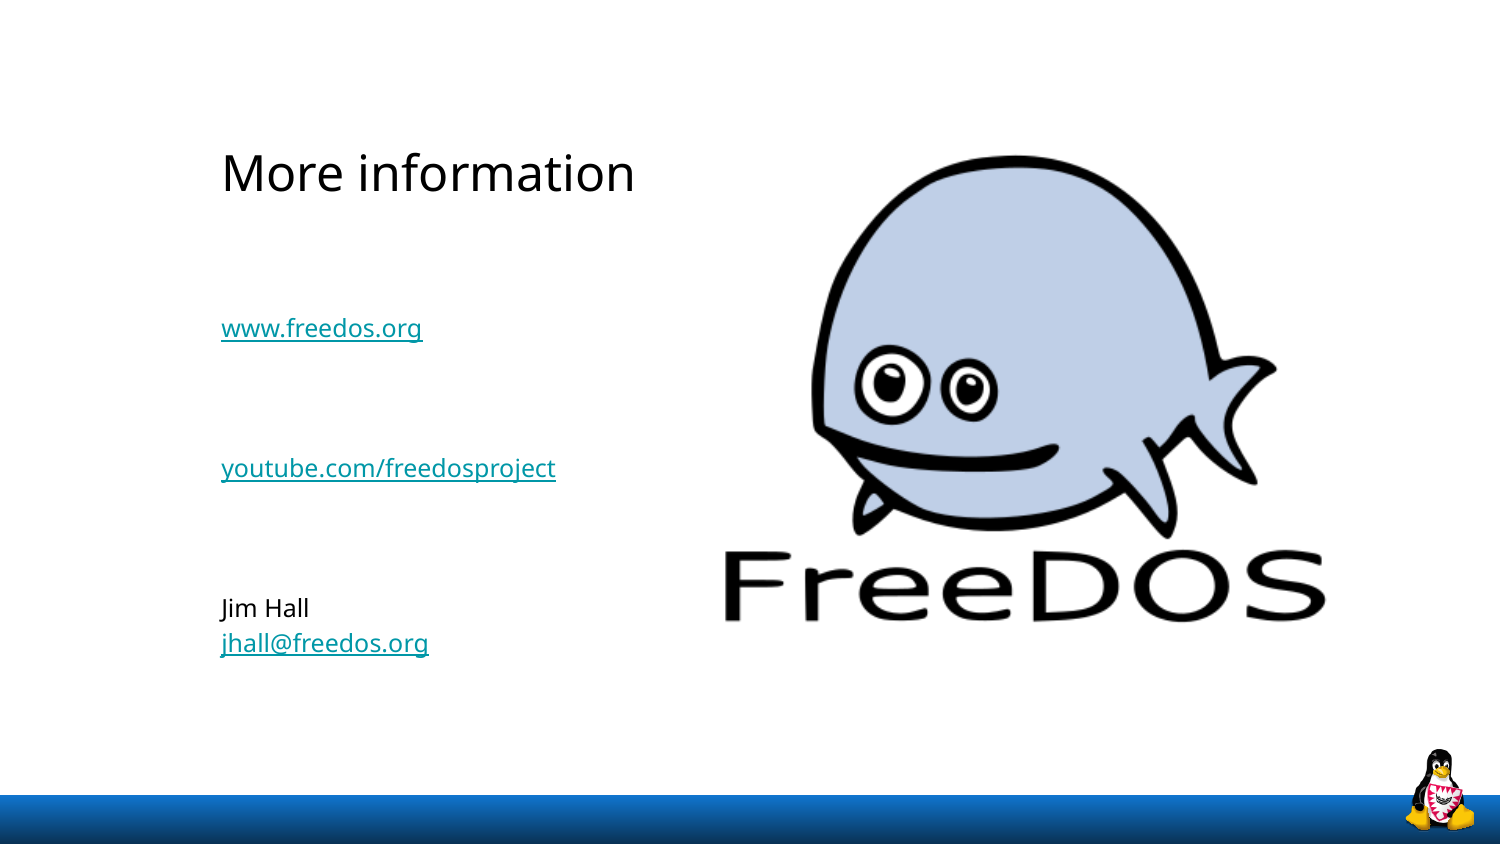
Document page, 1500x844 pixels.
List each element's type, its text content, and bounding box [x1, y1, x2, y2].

title More information [206, 92, 667, 217]
picture [1399, 749, 1480, 830]
picture [710, 145, 1336, 630]
list www.freedos.org youtube.com/freedosproject Jim Hall jhall@freedos.org [206, 229, 667, 752]
